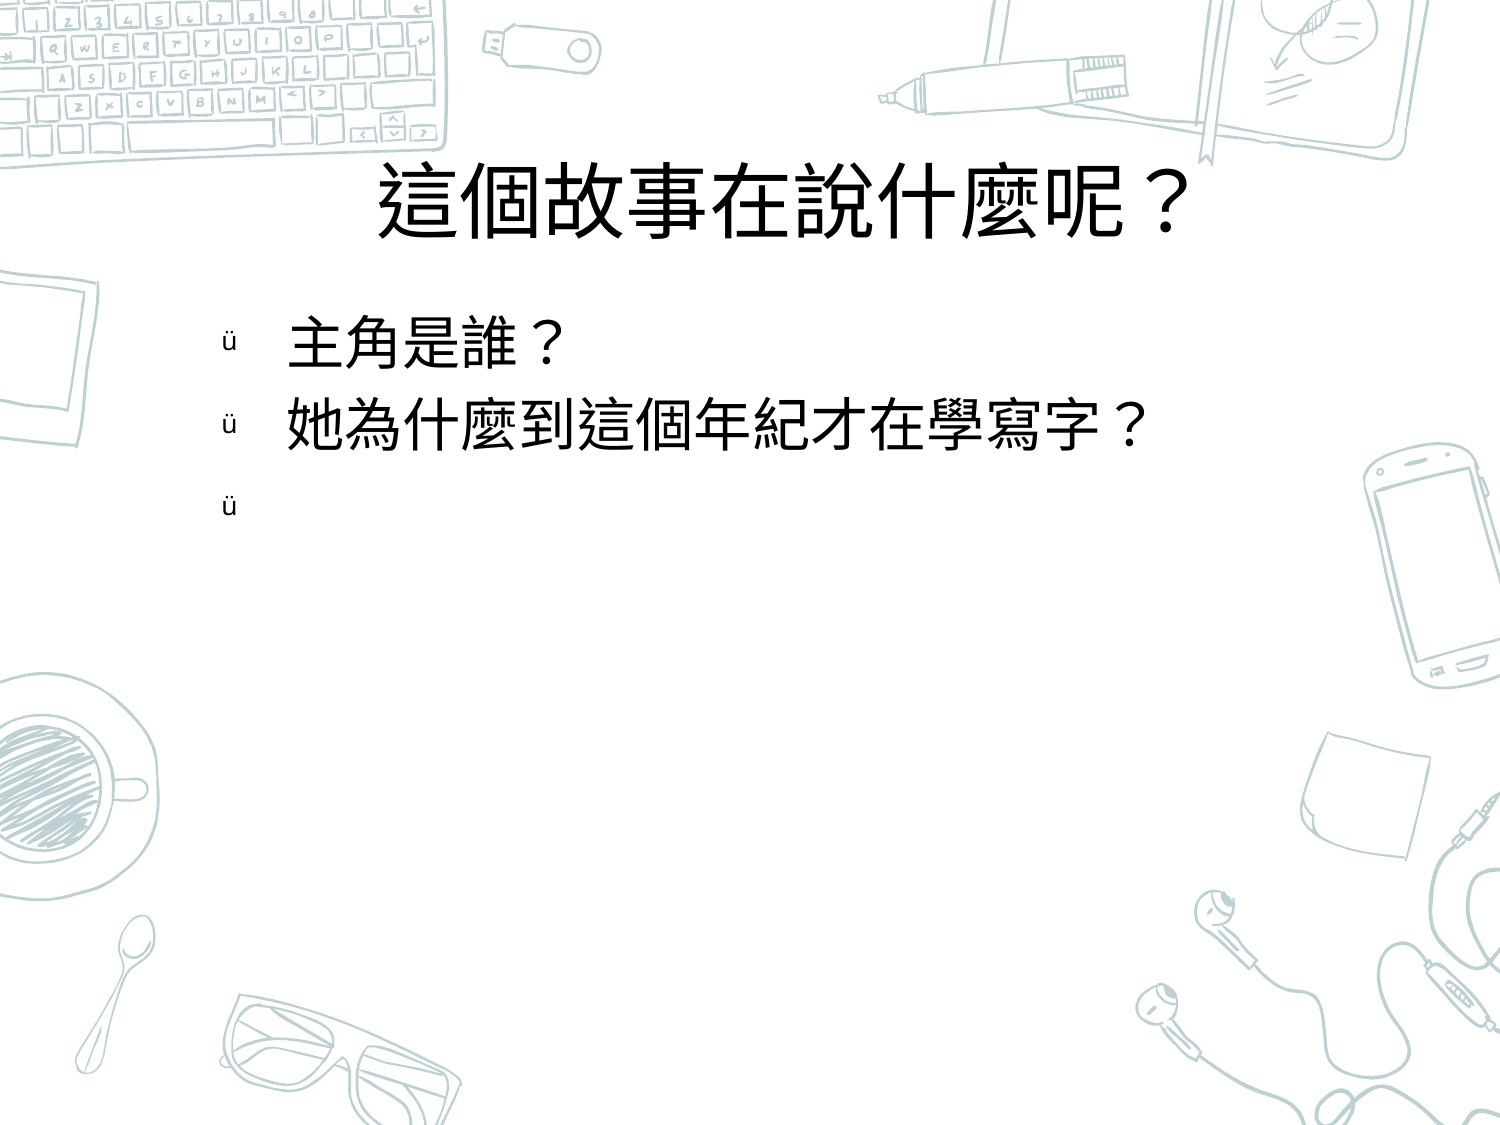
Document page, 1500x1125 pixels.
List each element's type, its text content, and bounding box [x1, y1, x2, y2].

list 主角是誰？ 她為什麼到這個年紀才在學寫字？ [185, 290, 1315, 1057]
title 這個故事在說什麼呢？ [185, 125, 1400, 264]
